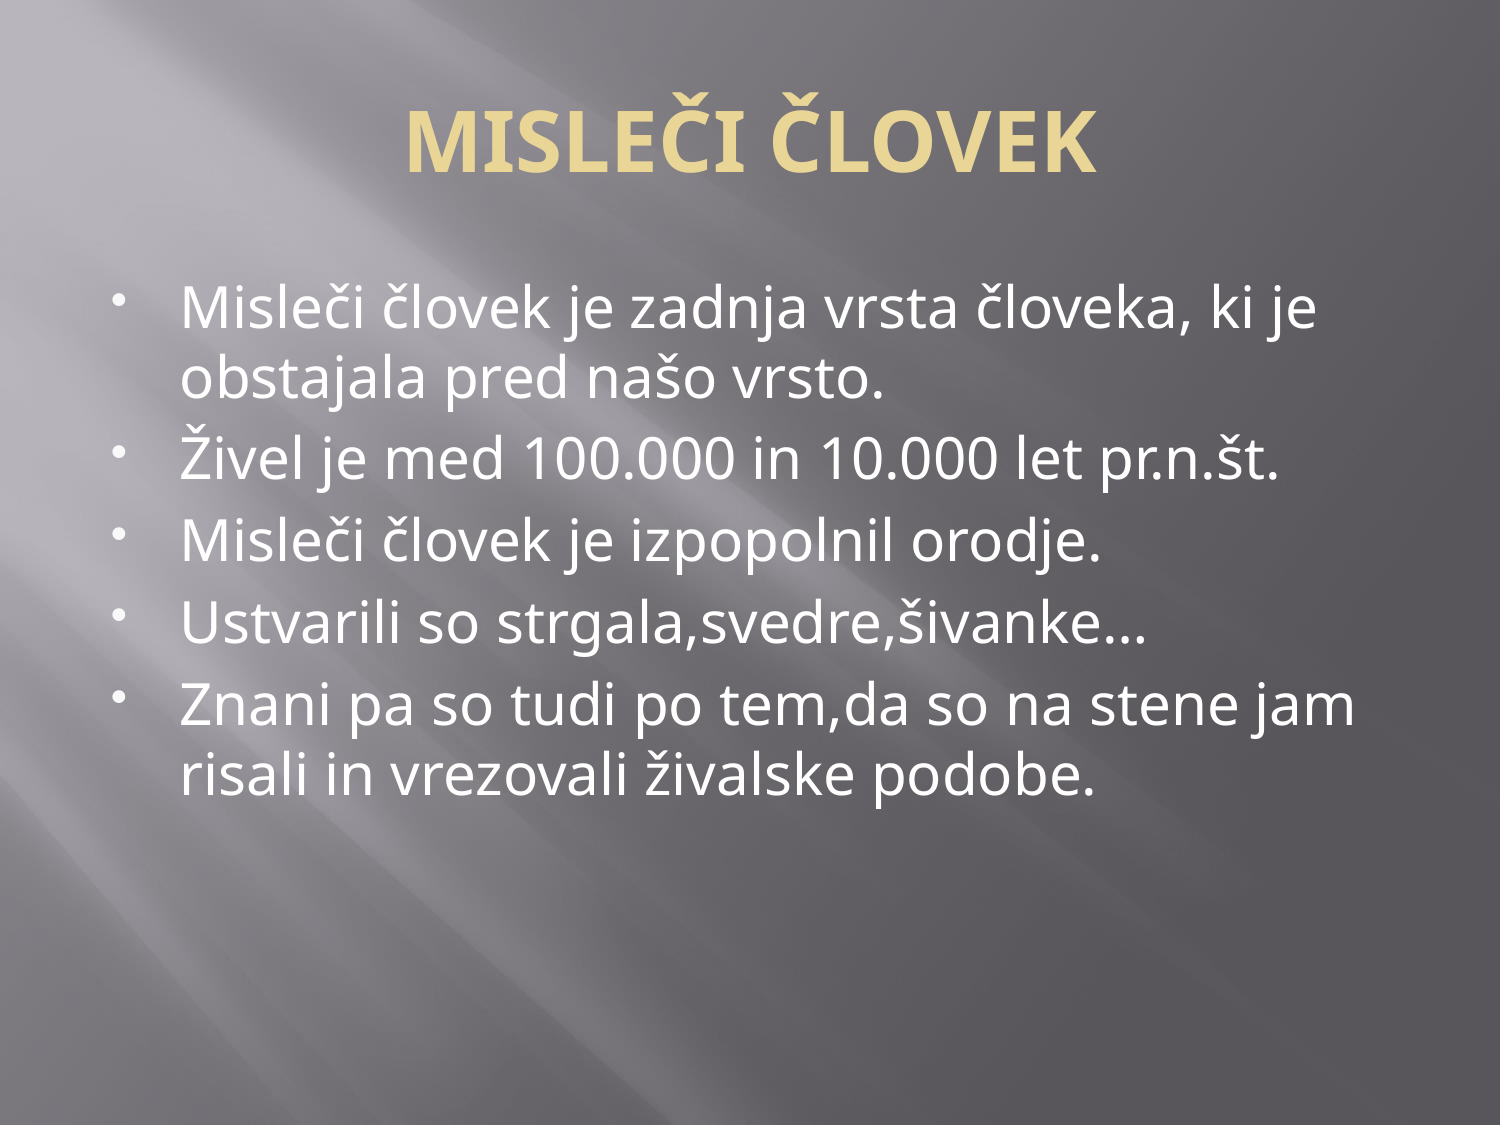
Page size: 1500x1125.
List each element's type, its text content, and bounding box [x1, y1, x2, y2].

picture [0, 0, 1500, 1125]
list Misleči človek je zadnja vrsta človeka, ki je obstajala pred našo vrsto. Živel je med 100.000 in 10.000 let pr.n.št. Misleči človek je izpopolnil orodje. Ustvarili so strgala,svedre,šivanke… Znani pa so tudi po tem,da so na stene jam risali in vrezovali živalske podobe. [75, 262, 1425, 1035]
title MISLEČI ČLOVEK [75, 45, 1425, 233]
